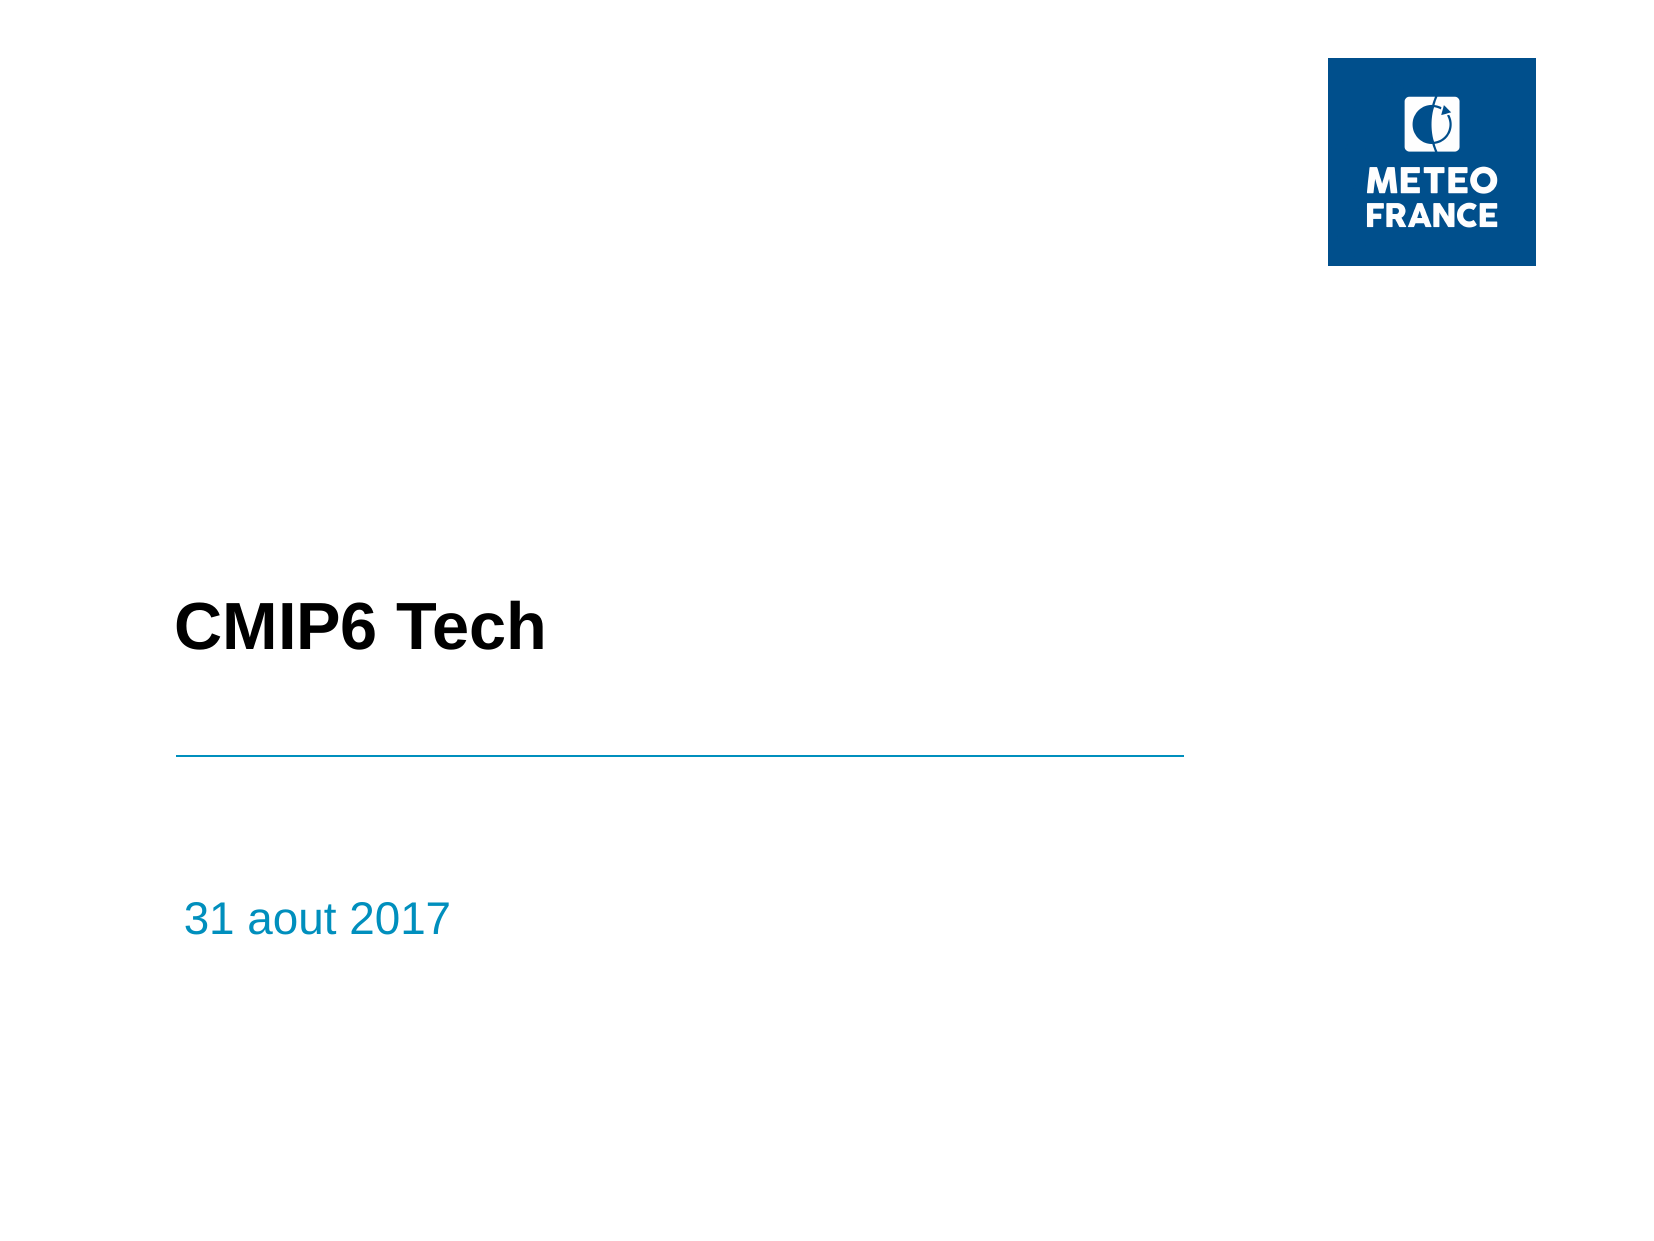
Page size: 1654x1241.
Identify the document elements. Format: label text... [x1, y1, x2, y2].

picture [1328, 58, 1536, 266]
title CMIP6 Tech [174, 513, 1518, 739]
title 31 aout 2017 [183, 813, 1542, 973]
